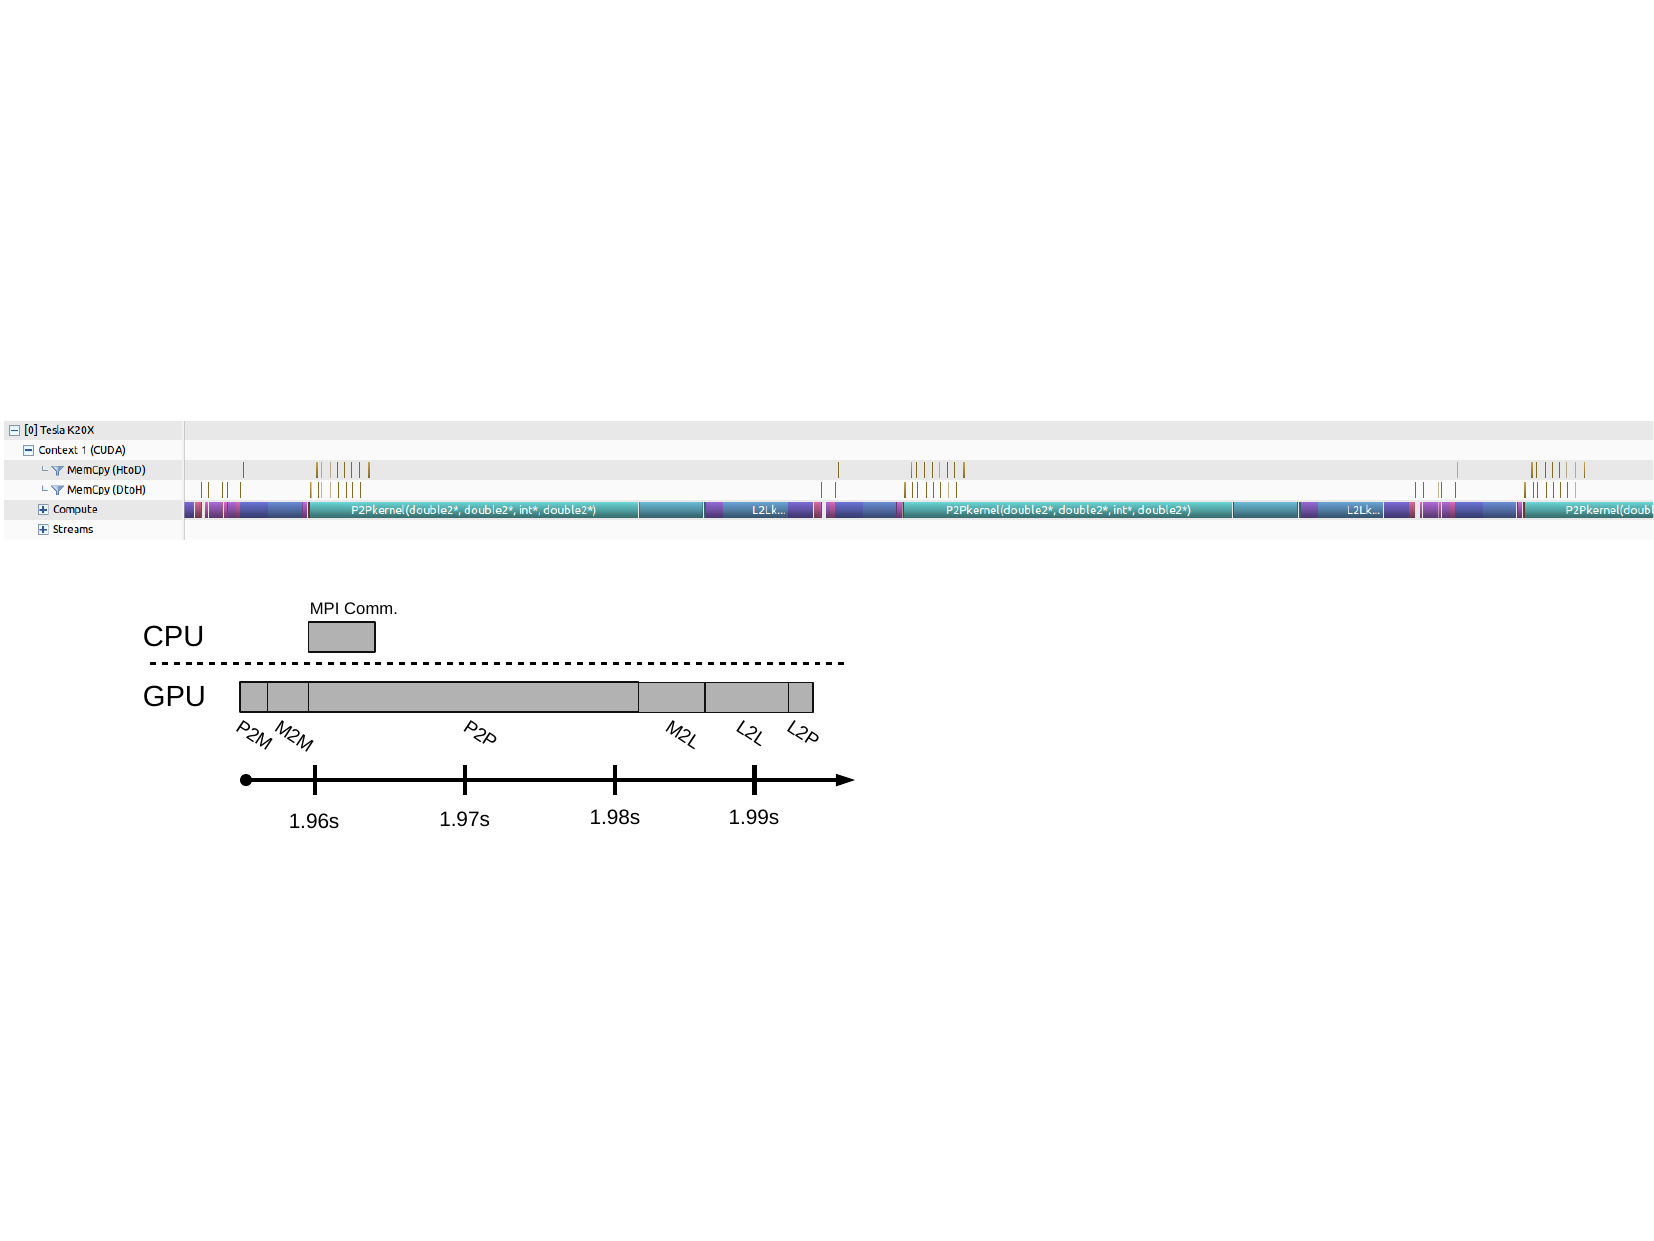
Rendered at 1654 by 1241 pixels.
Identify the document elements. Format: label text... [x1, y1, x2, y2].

text_box M2M [255, 701, 345, 778]
text_box [308, 625, 375, 653]
text_box 1.96s [261, 801, 367, 845]
text_box 1.99s [701, 798, 807, 841]
text_box P2P [443, 701, 555, 778]
text_box 1.98s [562, 798, 668, 841]
text_box L2P [767, 701, 868, 779]
text_box P2M [214, 710, 291, 776]
text_box L2L [716, 701, 818, 778]
text_box GPU [128, 672, 249, 721]
text_box M2L [645, 701, 723, 770]
picture [3, 421, 1654, 541]
text_box 1.97s [412, 800, 518, 844]
text_box P2P [520, 782, 542, 792]
text_box [249, 682, 813, 713]
text_box L2L [793, 782, 807, 789]
text_box MPI Comm. [288, 591, 421, 626]
text_box CPU [128, 612, 249, 661]
